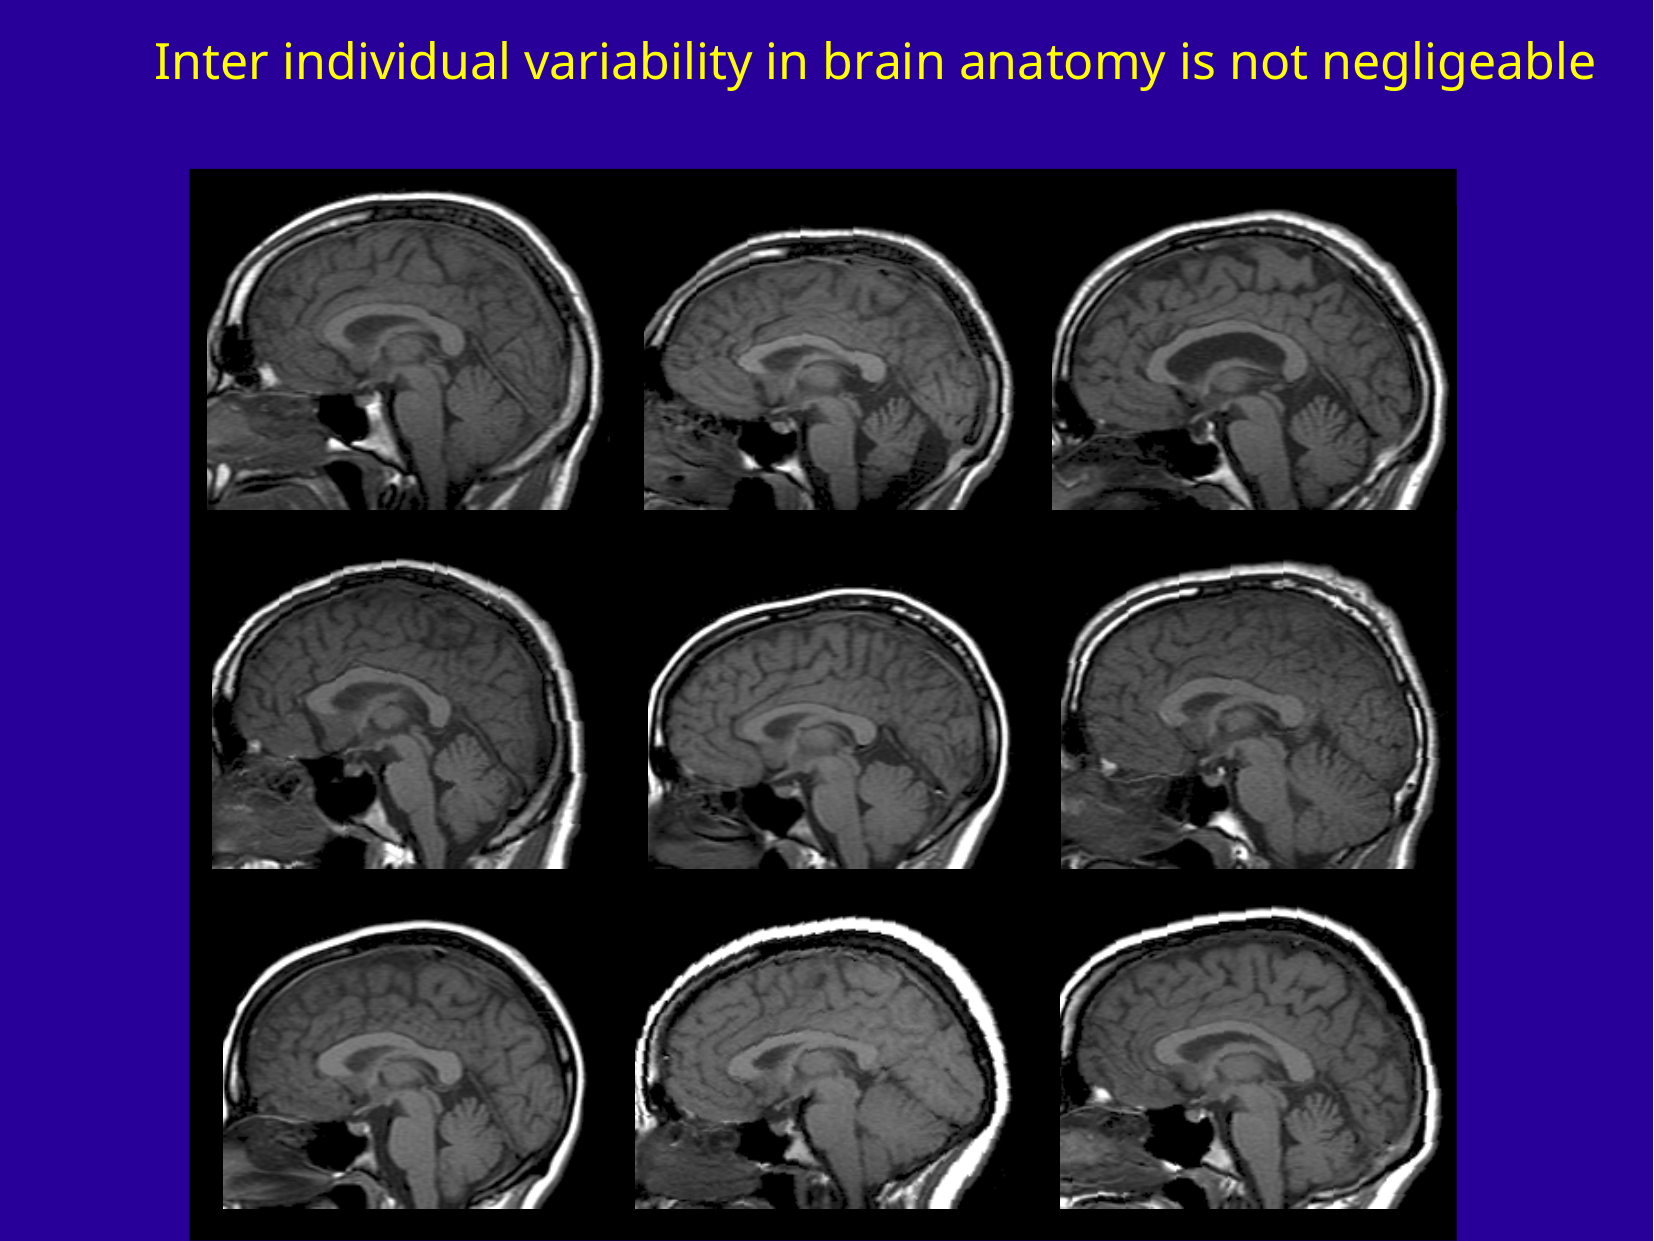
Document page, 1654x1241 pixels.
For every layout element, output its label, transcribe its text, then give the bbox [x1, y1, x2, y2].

picture [1061, 558, 1448, 869]
picture [223, 913, 595, 1209]
picture [1060, 897, 1449, 1209]
picture [644, 220, 1023, 511]
text_box Inter individual variability in brain anatomy is not negligeable [154, 25, 1608, 138]
text_box [189, 168, 1457, 1241]
picture [635, 906, 1033, 1209]
picture [207, 183, 610, 511]
picture [648, 579, 1019, 869]
picture [1052, 206, 1457, 511]
picture [212, 550, 605, 869]
